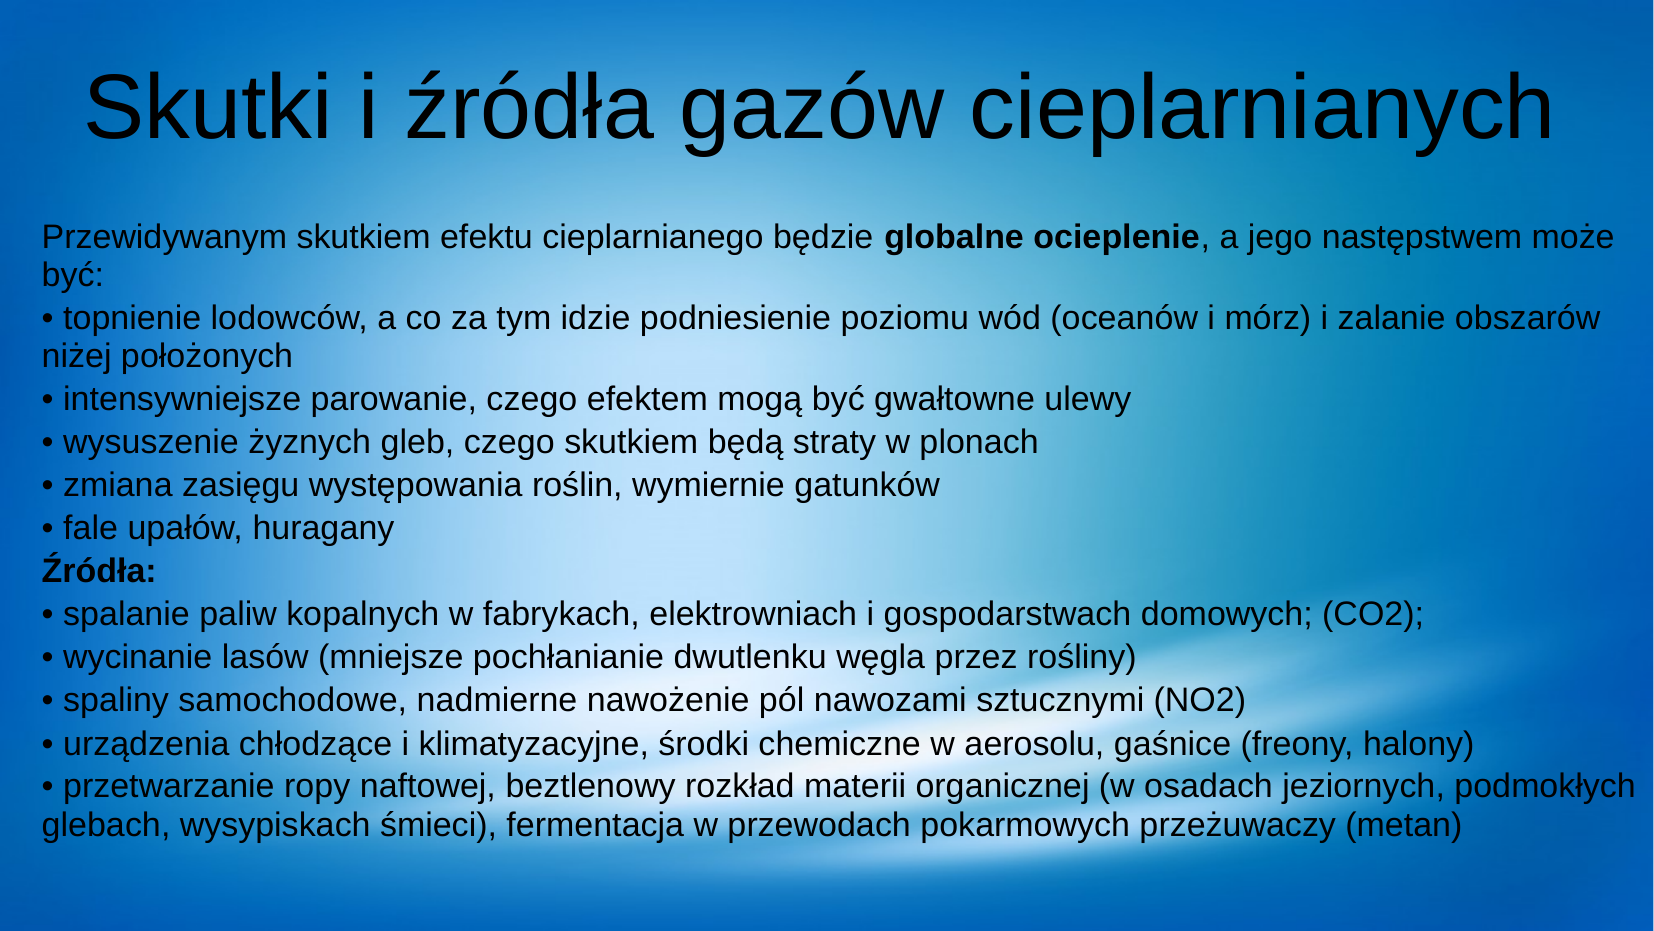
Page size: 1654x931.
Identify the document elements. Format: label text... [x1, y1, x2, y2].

list Przewidywanym skutkiem efektu cieplarnianego będzie globalne ocieplenie, a jego następstwem może być: • topnienie lodowców, a co za tym idzie podniesienie poziomu wód (oceanów i mórz) i zalanie obszarów niżej położonych • intensywniejsze parowanie, czego efektem mogą być gwałtowne ulewy • wysuszenie żyznych gleb, czego skutkiem będą straty w plonach • zmiana zasięgu występowania roślin, wymiernie gatunków • fale upałów, huragany Źródła: • spalanie paliw kopalnych w fabrykach, elektrowniach i gospodarstwach domowych; (CO2); • wycinanie lasów (mniejsze pochłanianie dwutlenku węgla przez rośliny) • spaliny samochodowe, nadmierne nawożenie pól nawozami sztucznymi (NO2) • urządzenia chłodzące i klimatyzacyjne, środki chemiczne w aerosolu, gaśnice (freony, halony) • przetwarzanie ropy naftowej, beztlenowy rozkład materii organicznej (w osadach jeziornych, podmokłych glebach, wysypiskach śmieci), fermentacja w przewodach pokarmowych przeżuwaczy (metan) [29, 217, 1654, 886]
picture [0, 0, 1654, 931]
title Skutki i źródła gazów cieplarnianych [76, 29, 1565, 185]
